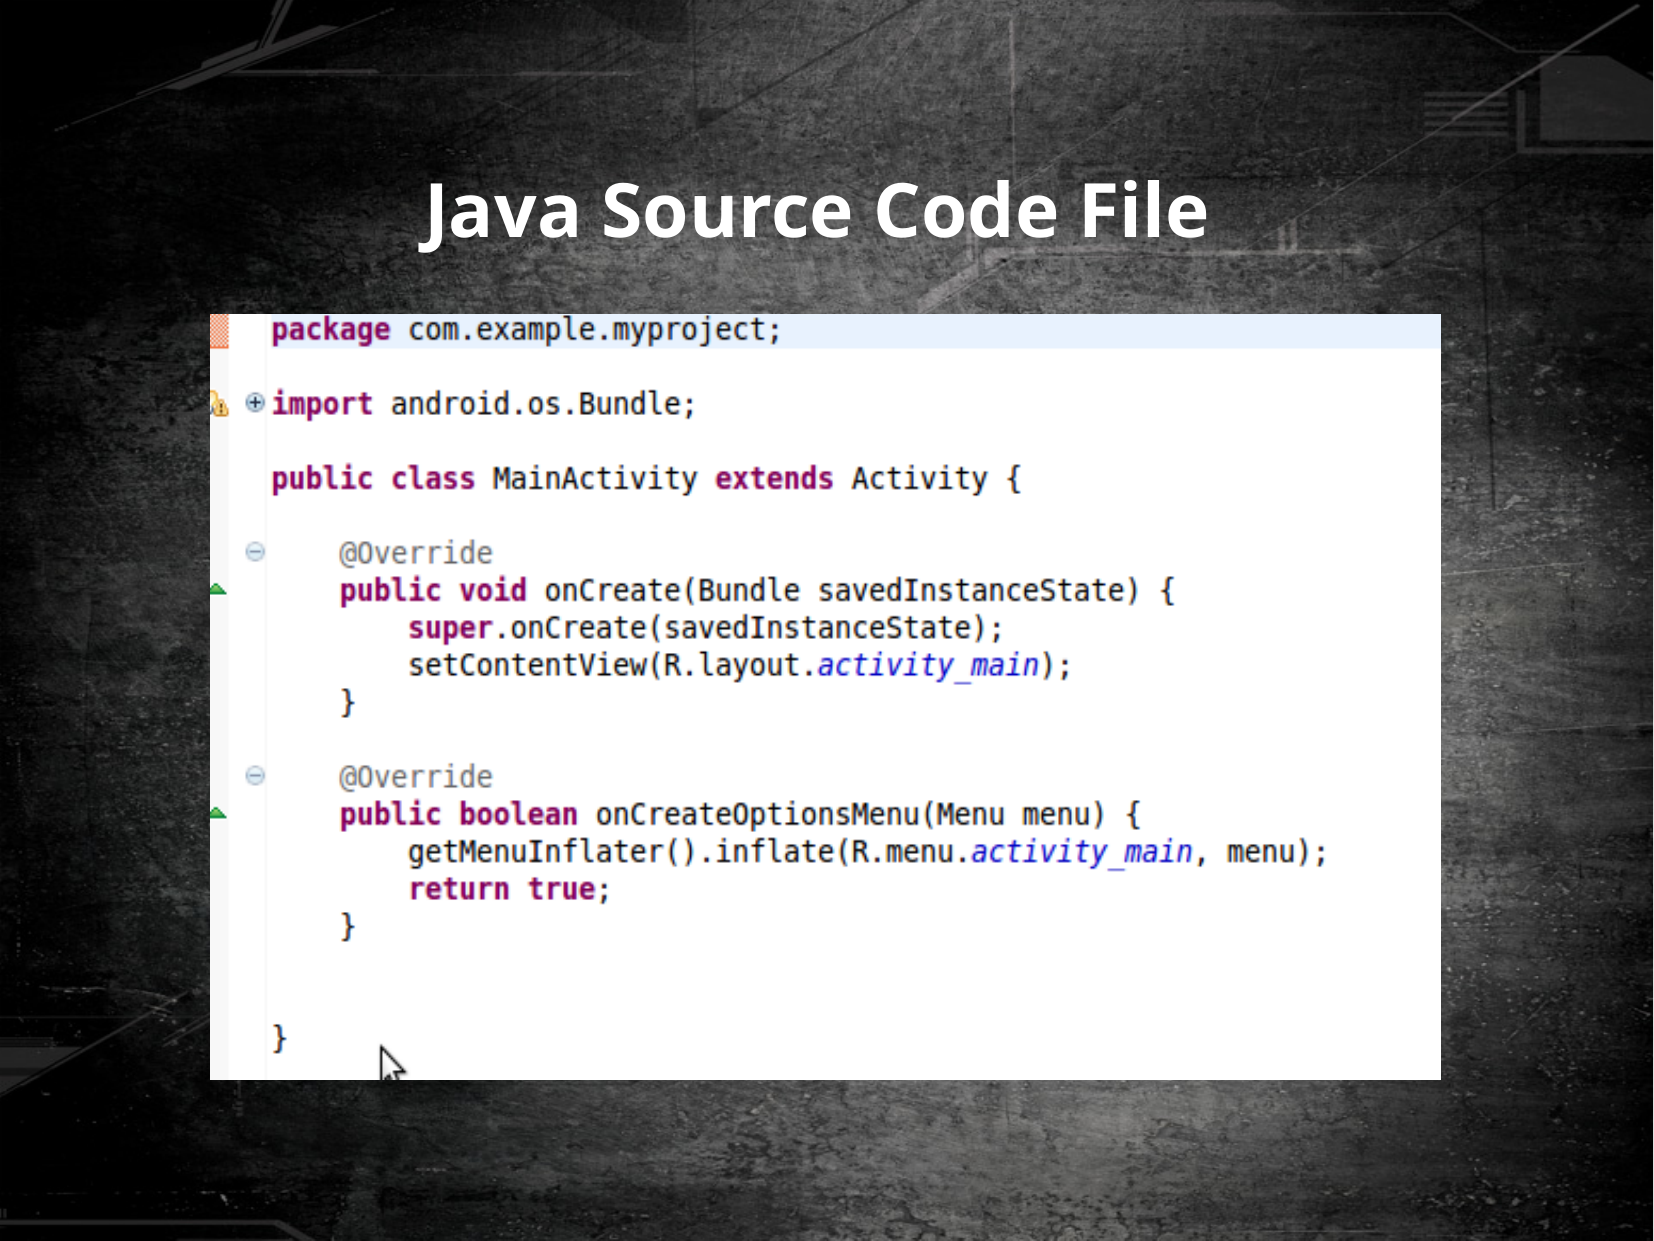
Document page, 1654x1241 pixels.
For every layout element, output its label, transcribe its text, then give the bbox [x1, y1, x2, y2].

picture [0, 0, 1654, 1241]
text_box Java Source Code File [270, 150, 1366, 270]
